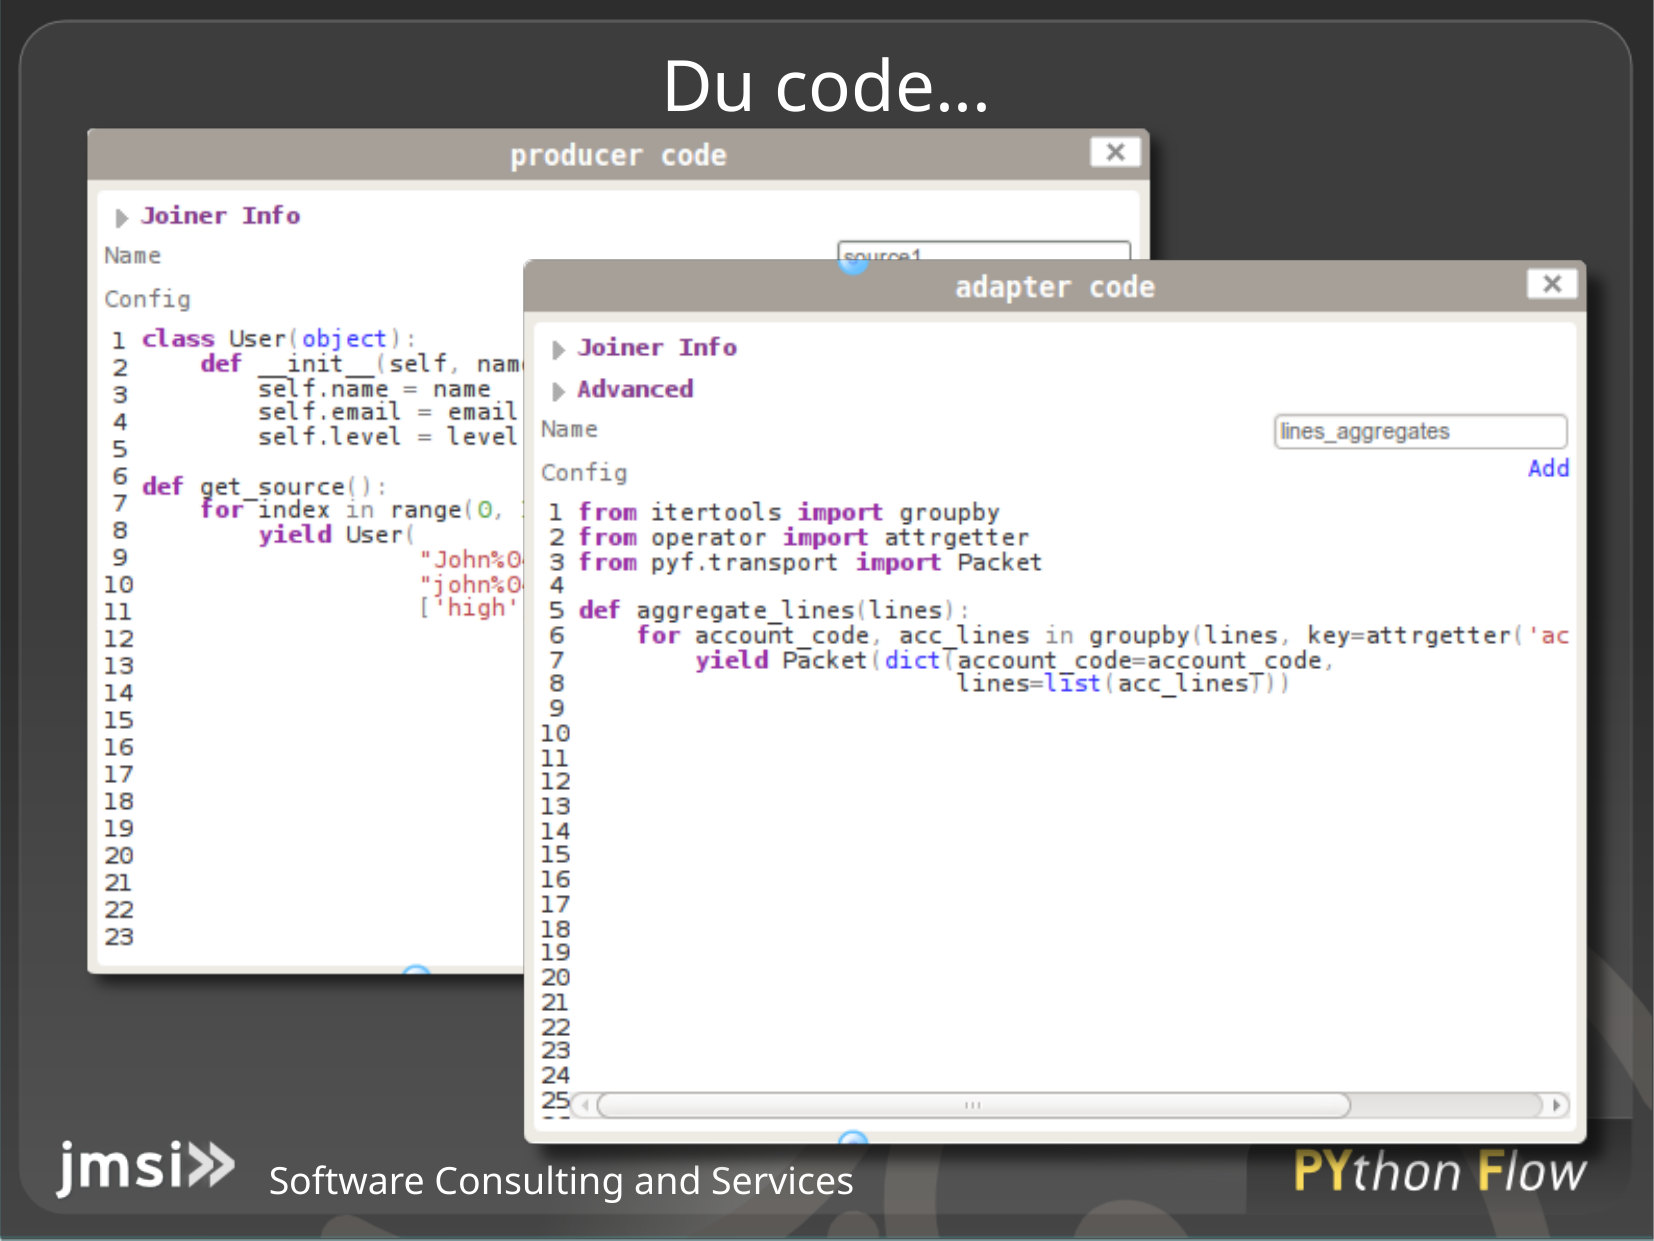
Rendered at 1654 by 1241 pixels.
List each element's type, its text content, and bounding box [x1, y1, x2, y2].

picture [0, 0, 1654, 1241]
title Du code... [82, 44, 1571, 124]
